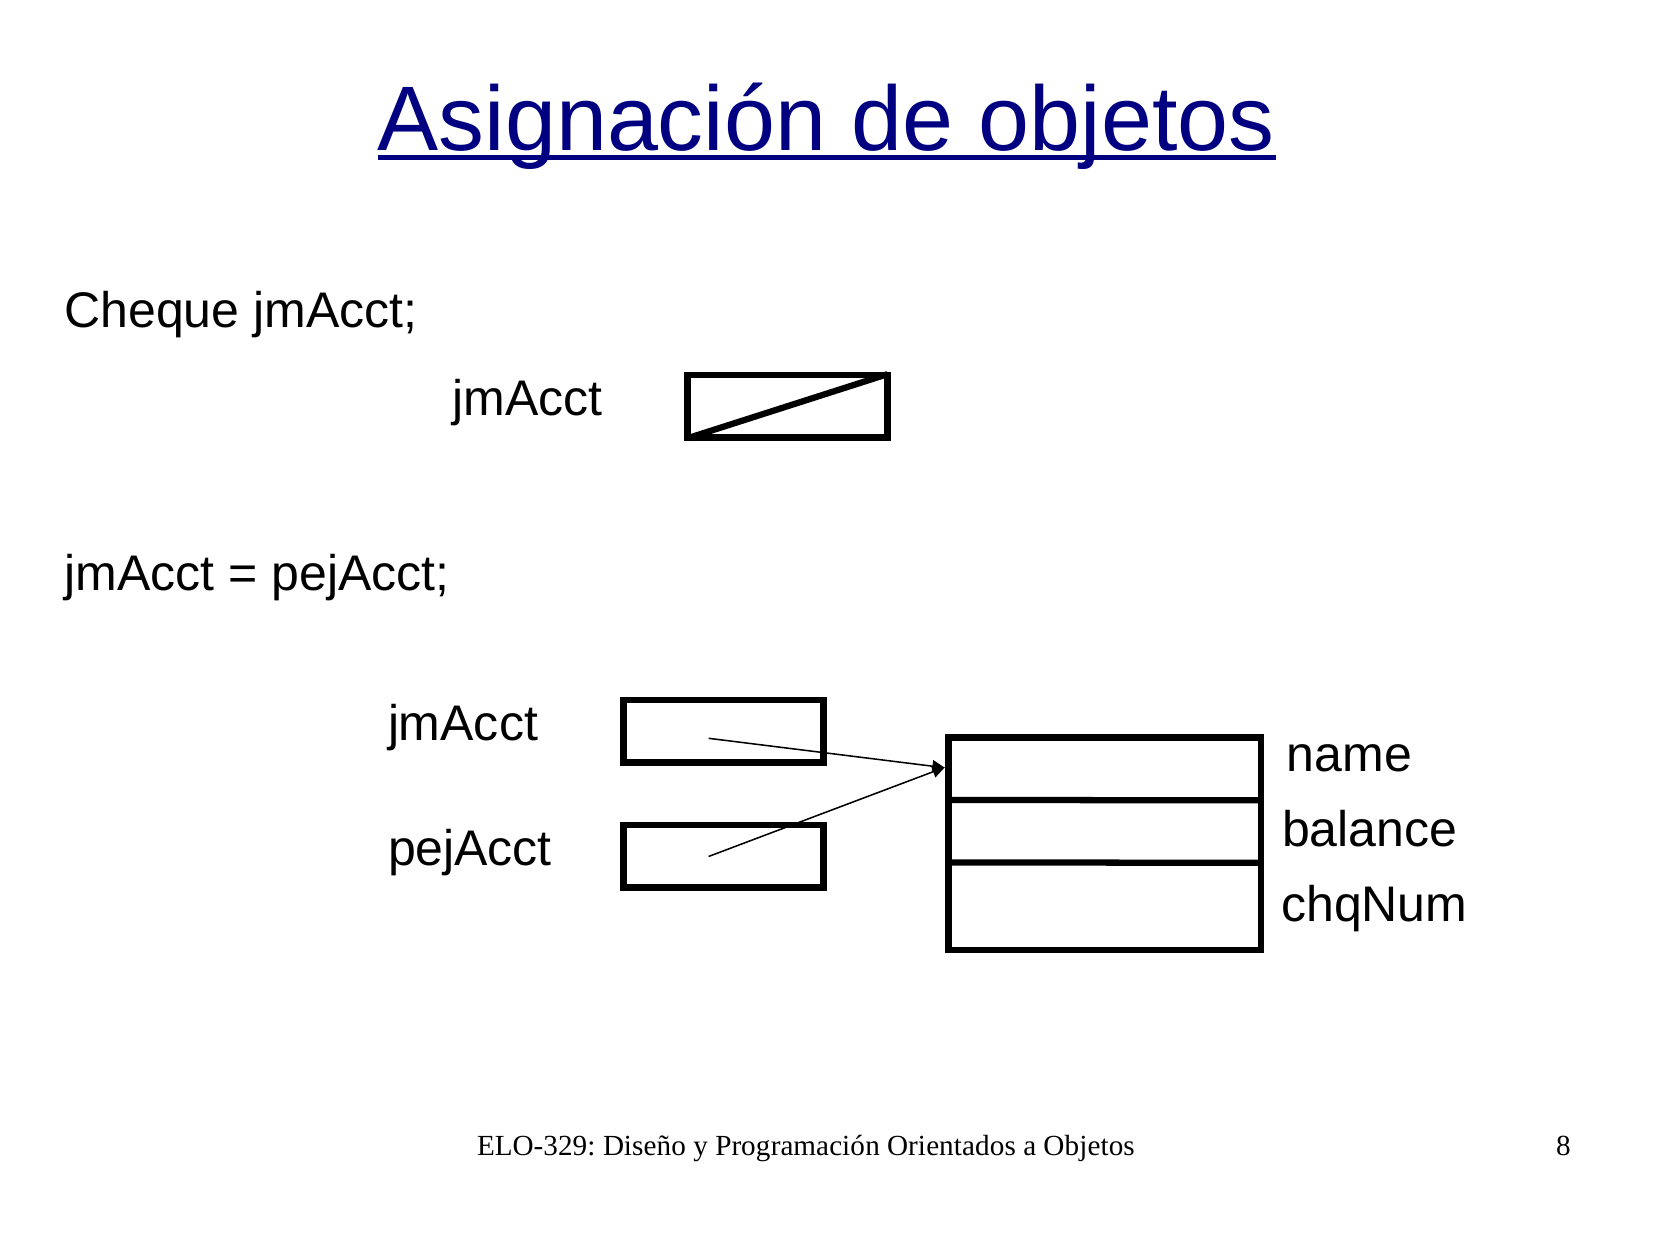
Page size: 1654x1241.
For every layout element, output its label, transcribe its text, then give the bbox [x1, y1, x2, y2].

text_box Cheque jmAcct; [49, 274, 451, 347]
text_box name [1272, 718, 1427, 791]
text_box jmAcct [373, 687, 599, 759]
title Asignación de objetos [82, 49, 1571, 188]
text_box jmAcct [437, 362, 676, 434]
text_box chqNum [1266, 868, 1483, 941]
text_box pejAcct [373, 812, 587, 884]
text_box balance [1267, 793, 1473, 866]
text_box jmAcct = pejAcct; [50, 537, 563, 609]
